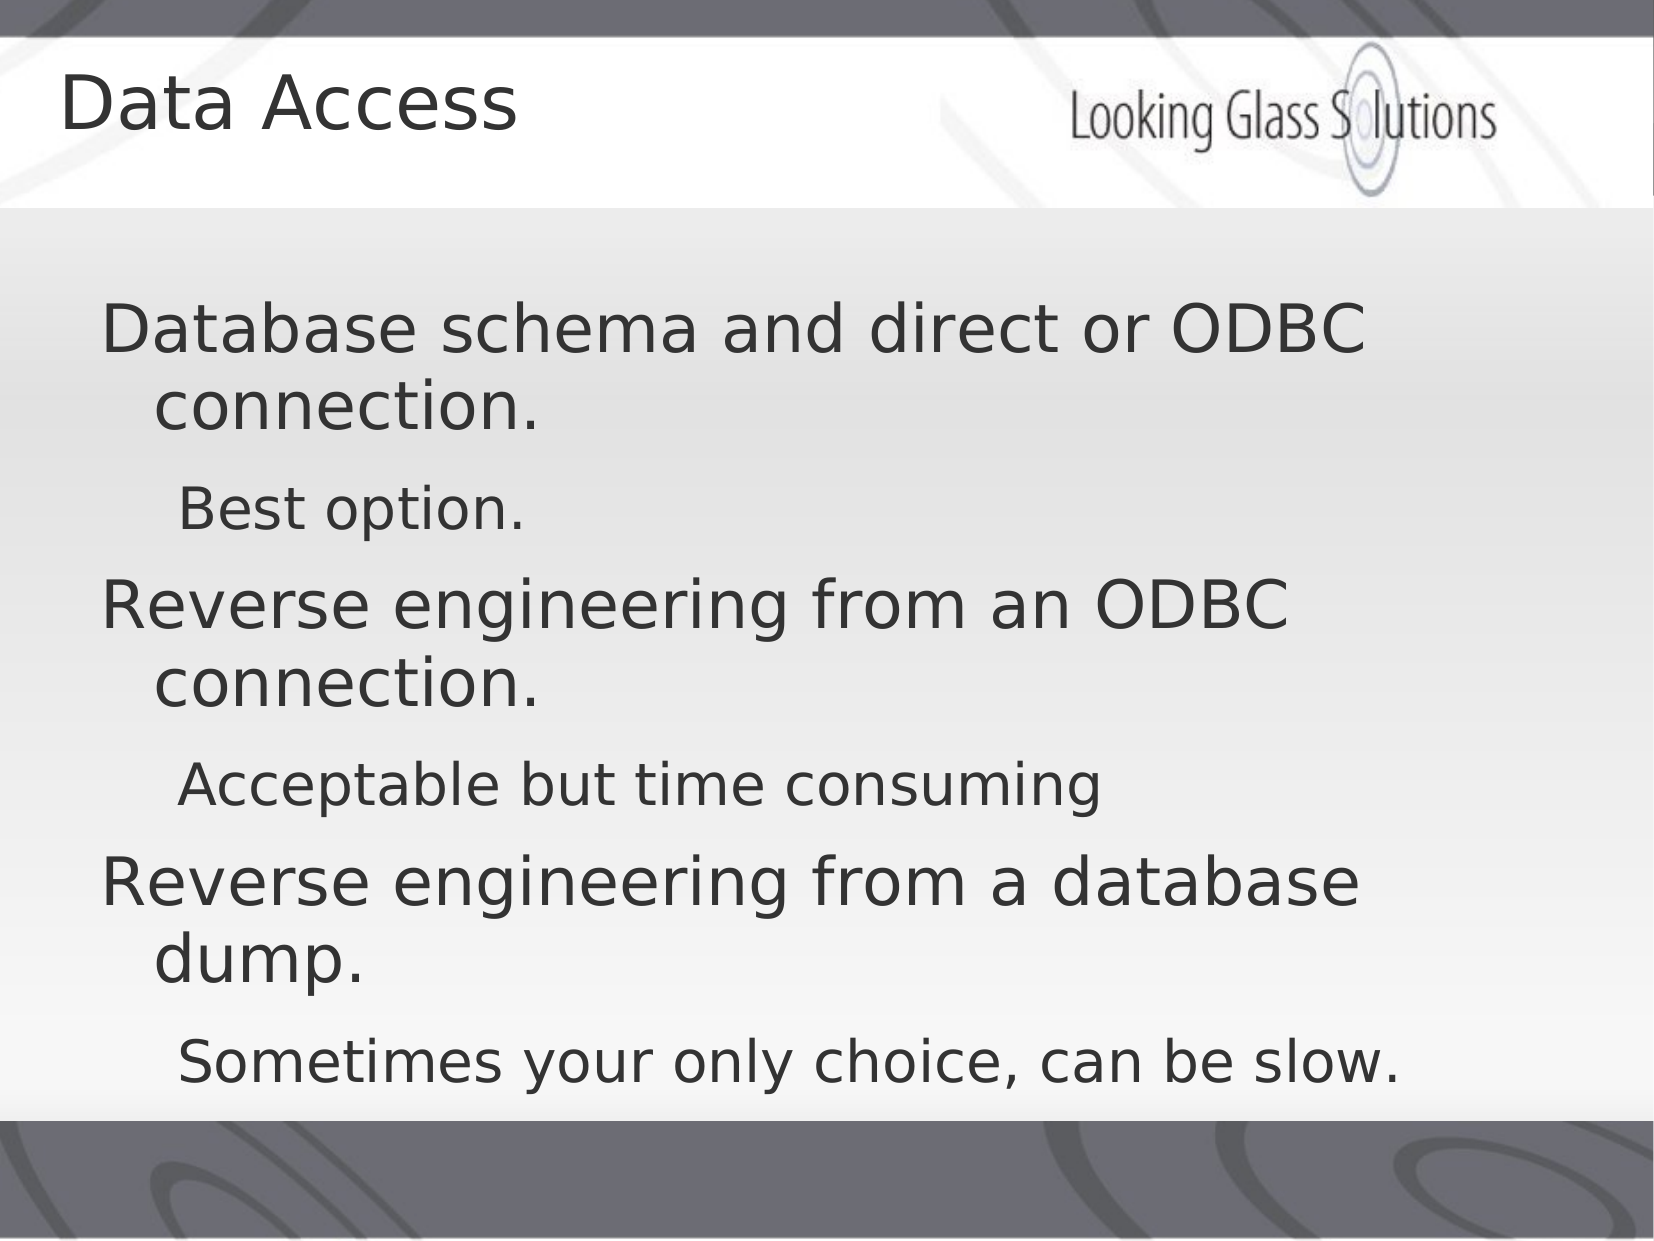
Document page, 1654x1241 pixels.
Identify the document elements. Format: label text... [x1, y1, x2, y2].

picture [0, 0, 1654, 1241]
list Database schema and direct or ODBC connection. Best option. Reverse engineering from an ODBC connection. Acceptable but time consuming Reverse engineering from a database dump. Sometimes your only choice, can be slow. [82, 290, 1571, 1096]
title Data Access [59, 29, 1270, 178]
